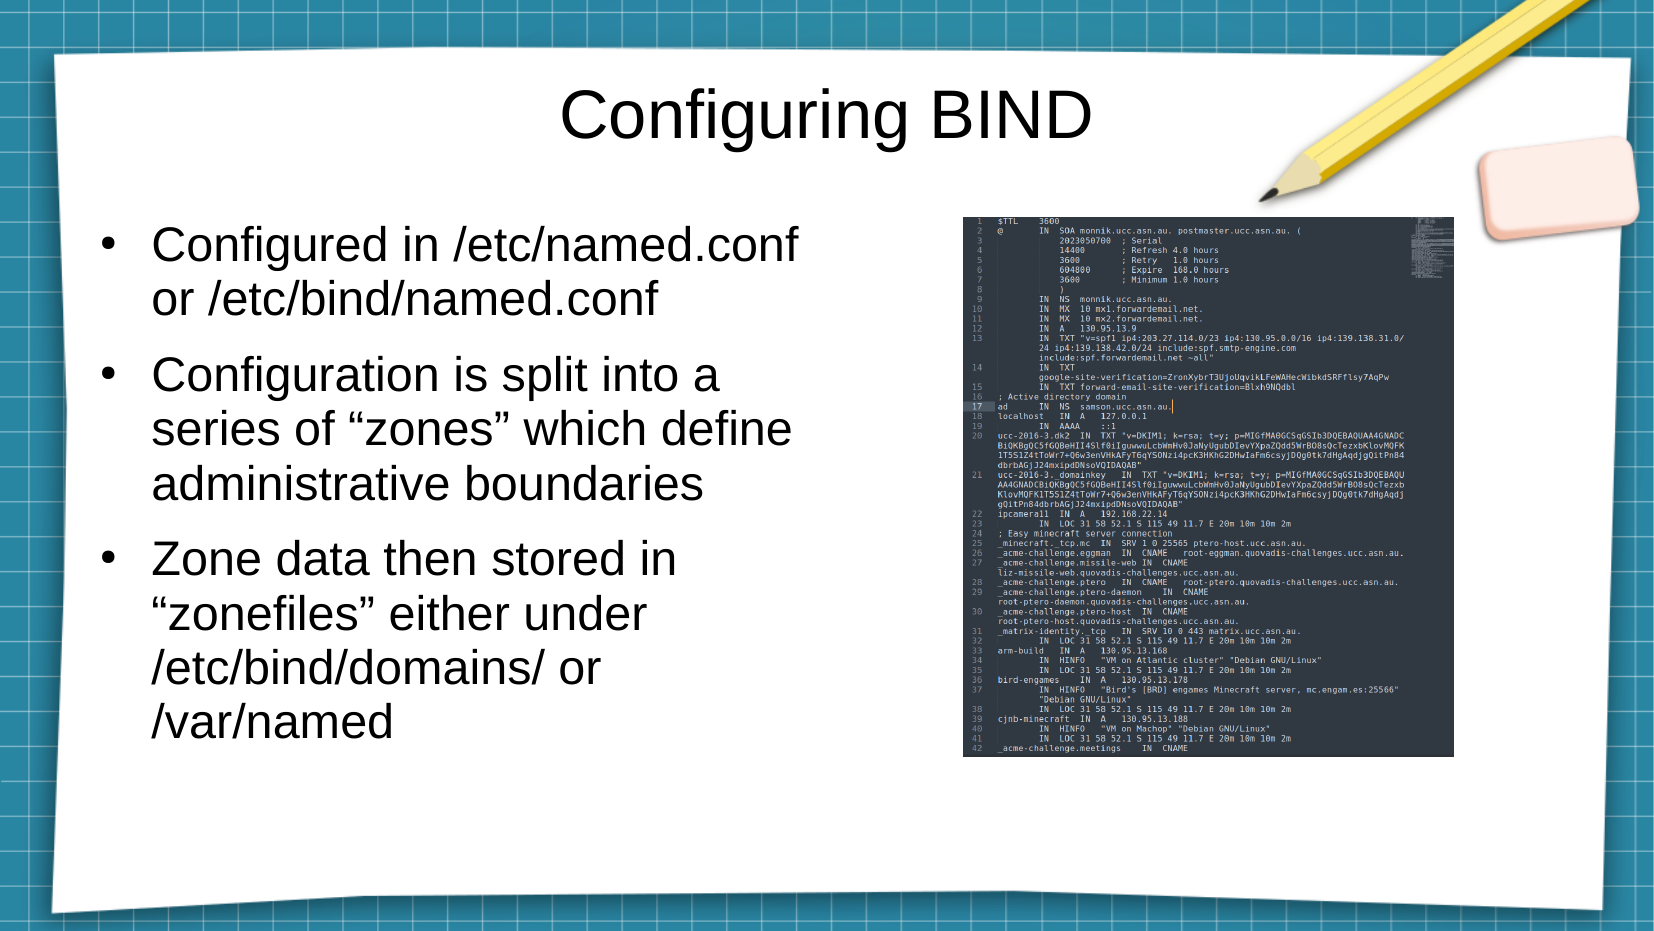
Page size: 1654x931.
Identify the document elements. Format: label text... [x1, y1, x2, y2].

picture [0, 0, 1654, 931]
list Configured in /etc/named.conf or /etc/bind/named.conf Configuration is split into a series of “zones” which define administrative boundaries Zone data then stored in “zonefiles” either under /etc/bind/domains/ or /var/named [82, 217, 809, 758]
title Configuring BIND [82, 37, 1571, 193]
